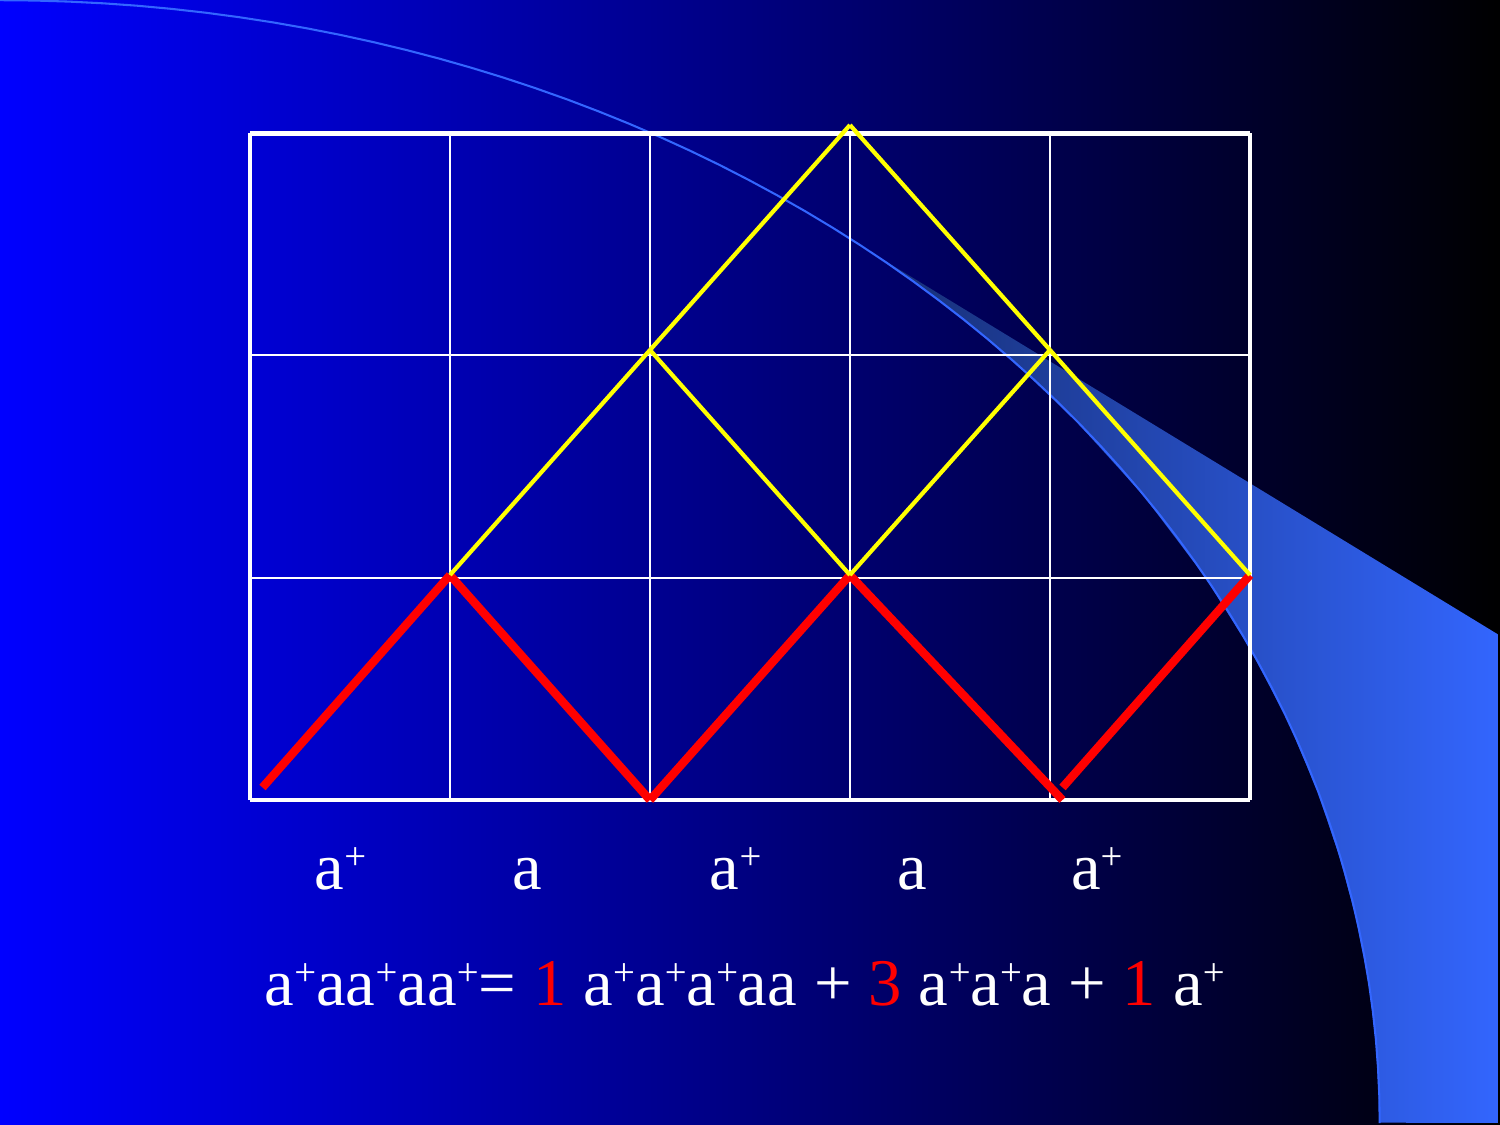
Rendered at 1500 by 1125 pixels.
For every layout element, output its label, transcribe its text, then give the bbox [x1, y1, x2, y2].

text_box a+ a a+ a a+ a+aa+aa+= 1 a+a+a+aa + 3 a+a+a + 1 a+ [249, 822, 1276, 1028]
